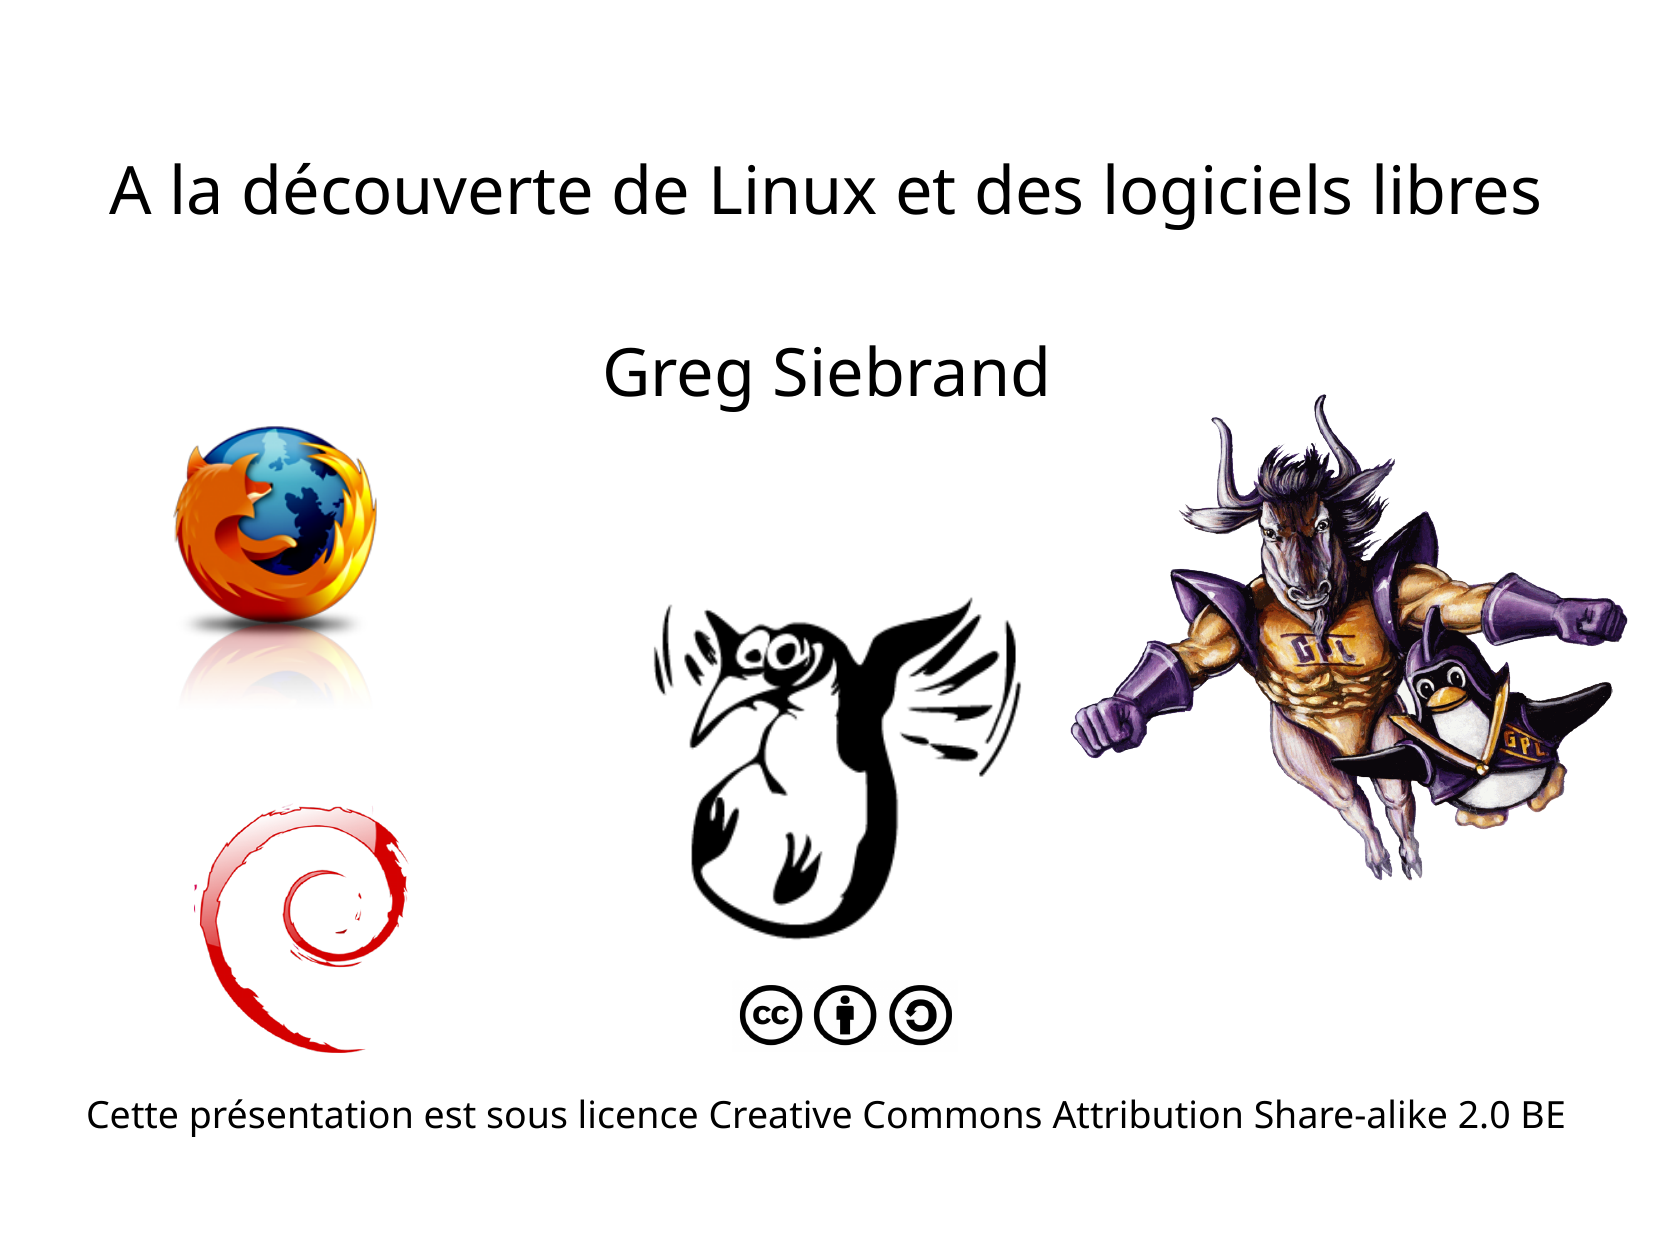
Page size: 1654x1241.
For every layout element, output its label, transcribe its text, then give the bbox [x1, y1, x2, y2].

picture [164, 803, 438, 1053]
picture [117, 400, 438, 721]
subtitle A la découverte de Linux et des logiciels libres Greg Siebrand Cette présentation est sous licence Creative Commons Attribution Share-alike 2.0 BE [82, 0, 1571, 1149]
picture [609, 389, 1636, 1052]
